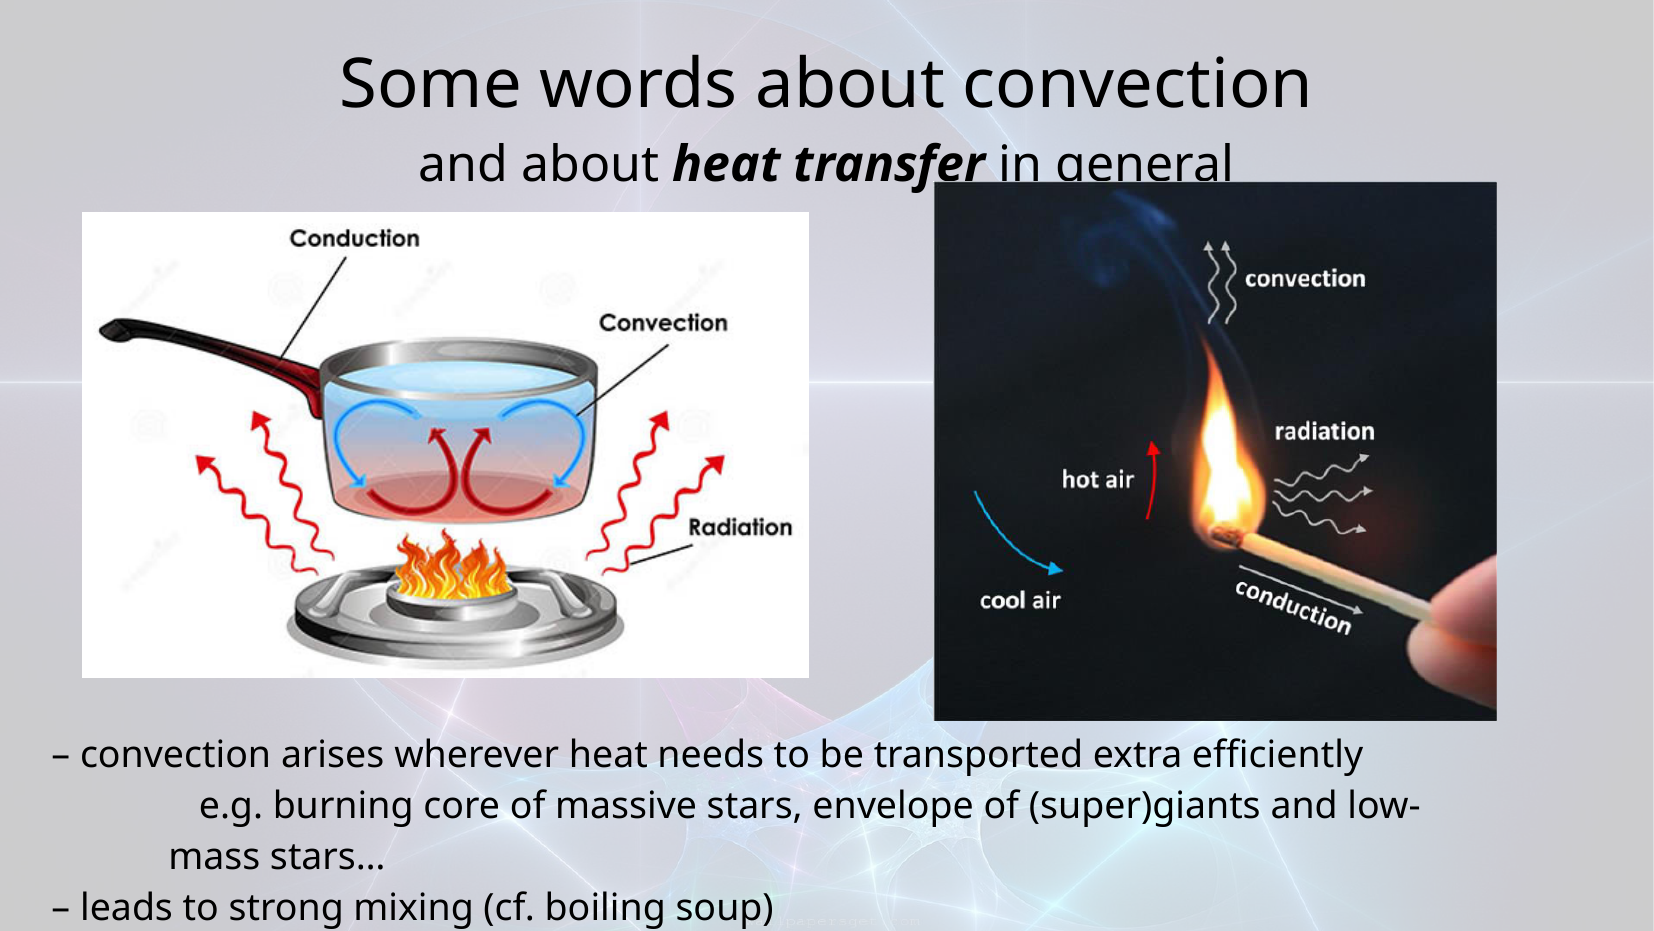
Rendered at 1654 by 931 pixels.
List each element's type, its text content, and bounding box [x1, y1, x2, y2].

title Some words about convection and about heat transfer in general [82, 37, 1571, 193]
text_box – convection arises wherever heat needs to be transported extra efficiently e.g. burning core of massive stars, envelope of (super)giants and low- mass stars… – leads to strong mixing (cf. boiling soup) [36, 720, 1654, 922]
picture [0, 0, 1654, 931]
